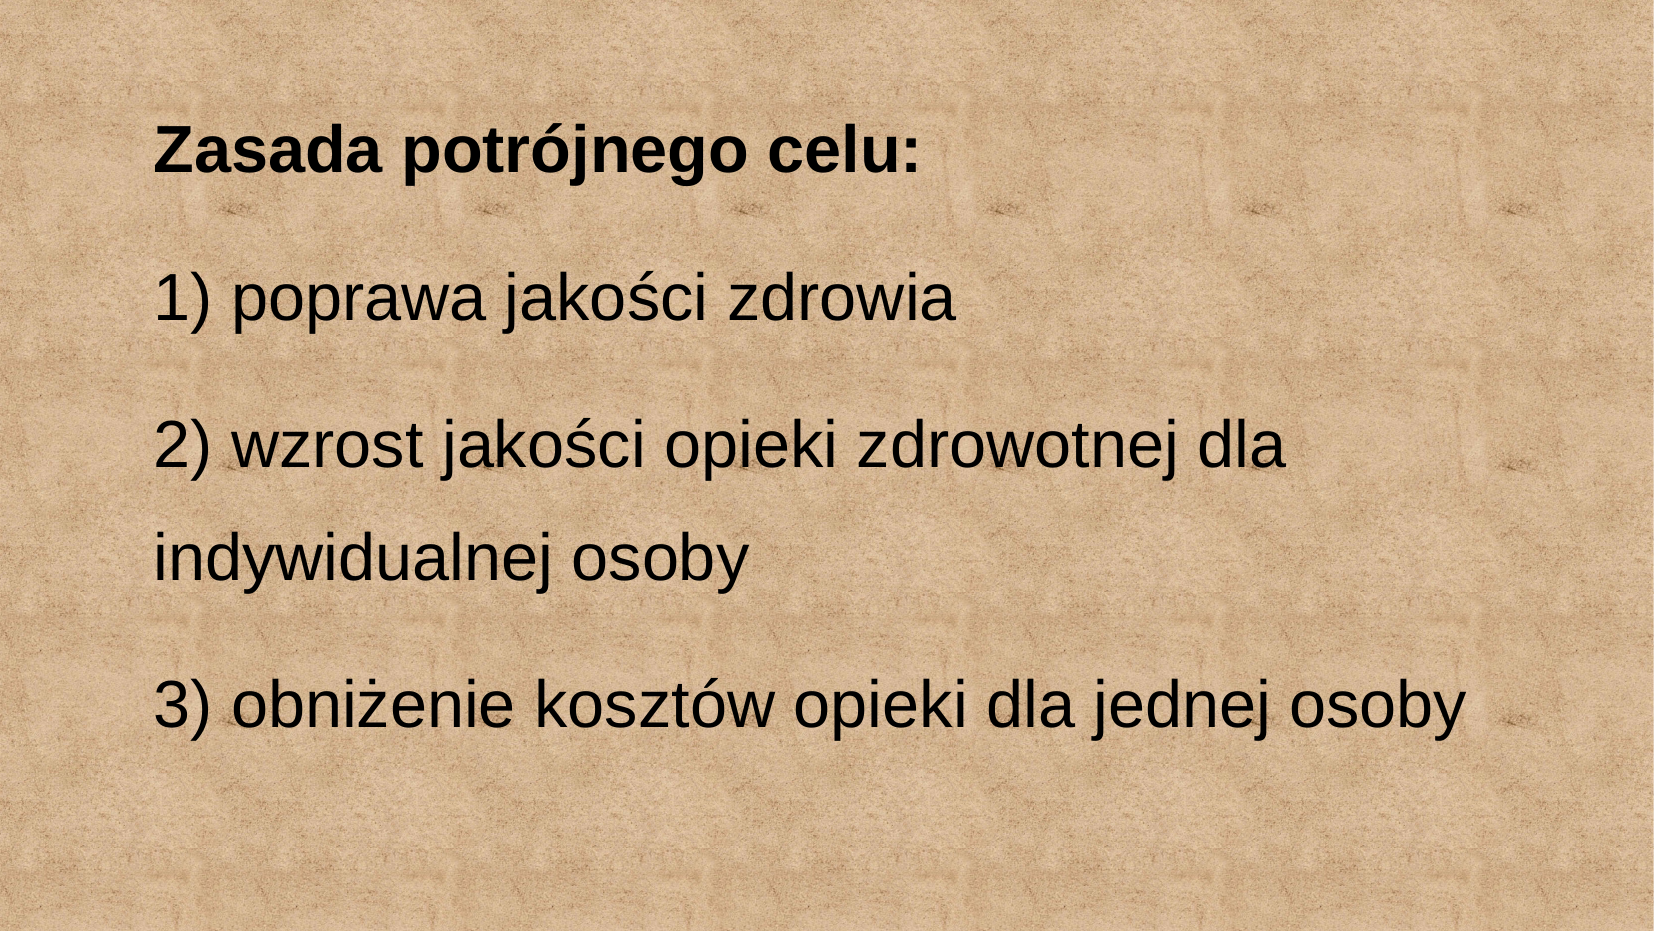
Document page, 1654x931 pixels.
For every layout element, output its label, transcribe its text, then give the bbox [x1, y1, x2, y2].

picture [0, 0, 1654, 931]
list Zasada potrójnego celu: 1) poprawa jakości zdrowia 2) wzrost jakości opieki zdrowotnej dla indywidualnej osoby 3) obniżenie kosztów opieki dla jednej osoby [82, 60, 1571, 758]
